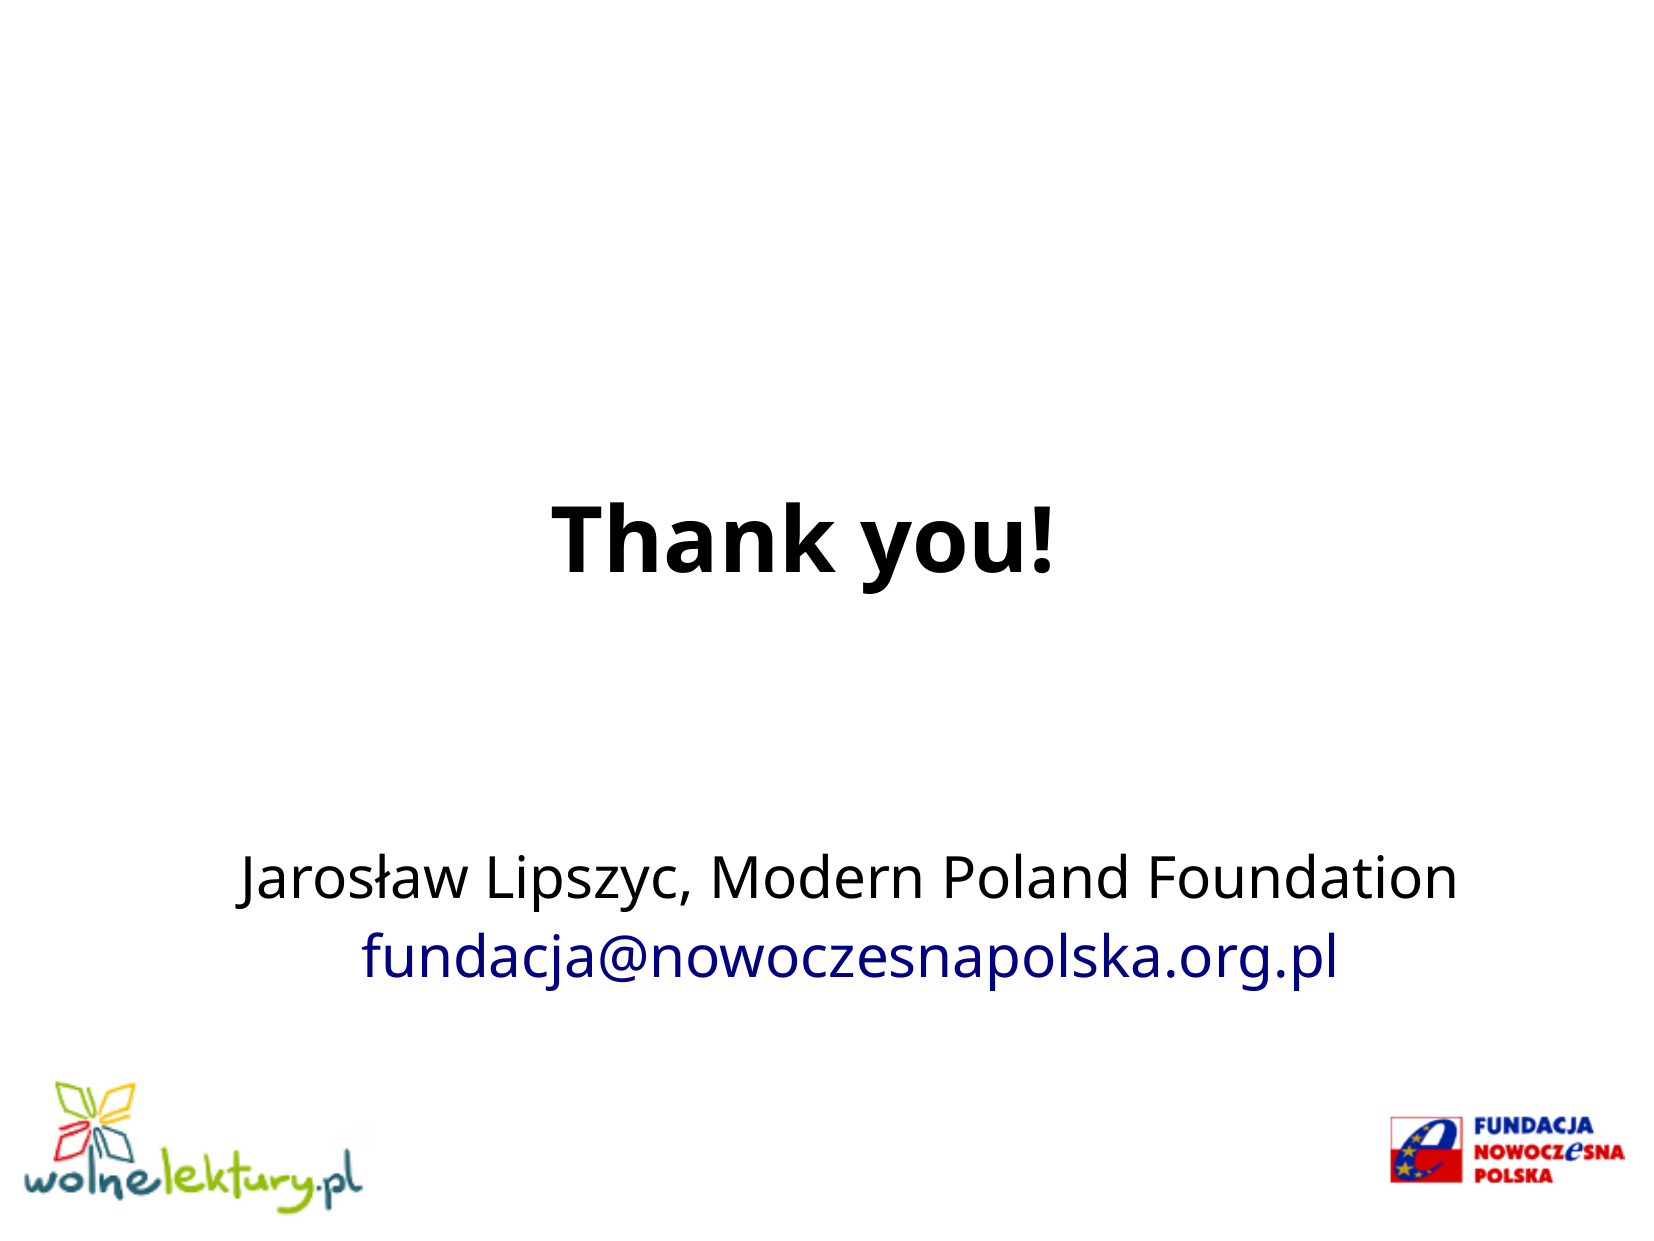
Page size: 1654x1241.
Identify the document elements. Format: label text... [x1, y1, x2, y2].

text_box Jarosław Lipszyc, Modern Poland Foundation fundacja@nowoczesnapolska.org.pl [106, 847, 1595, 1063]
title Thank you! [59, 354, 1548, 719]
picture [4, 1042, 384, 1241]
picture [1350, 1092, 1625, 1205]
